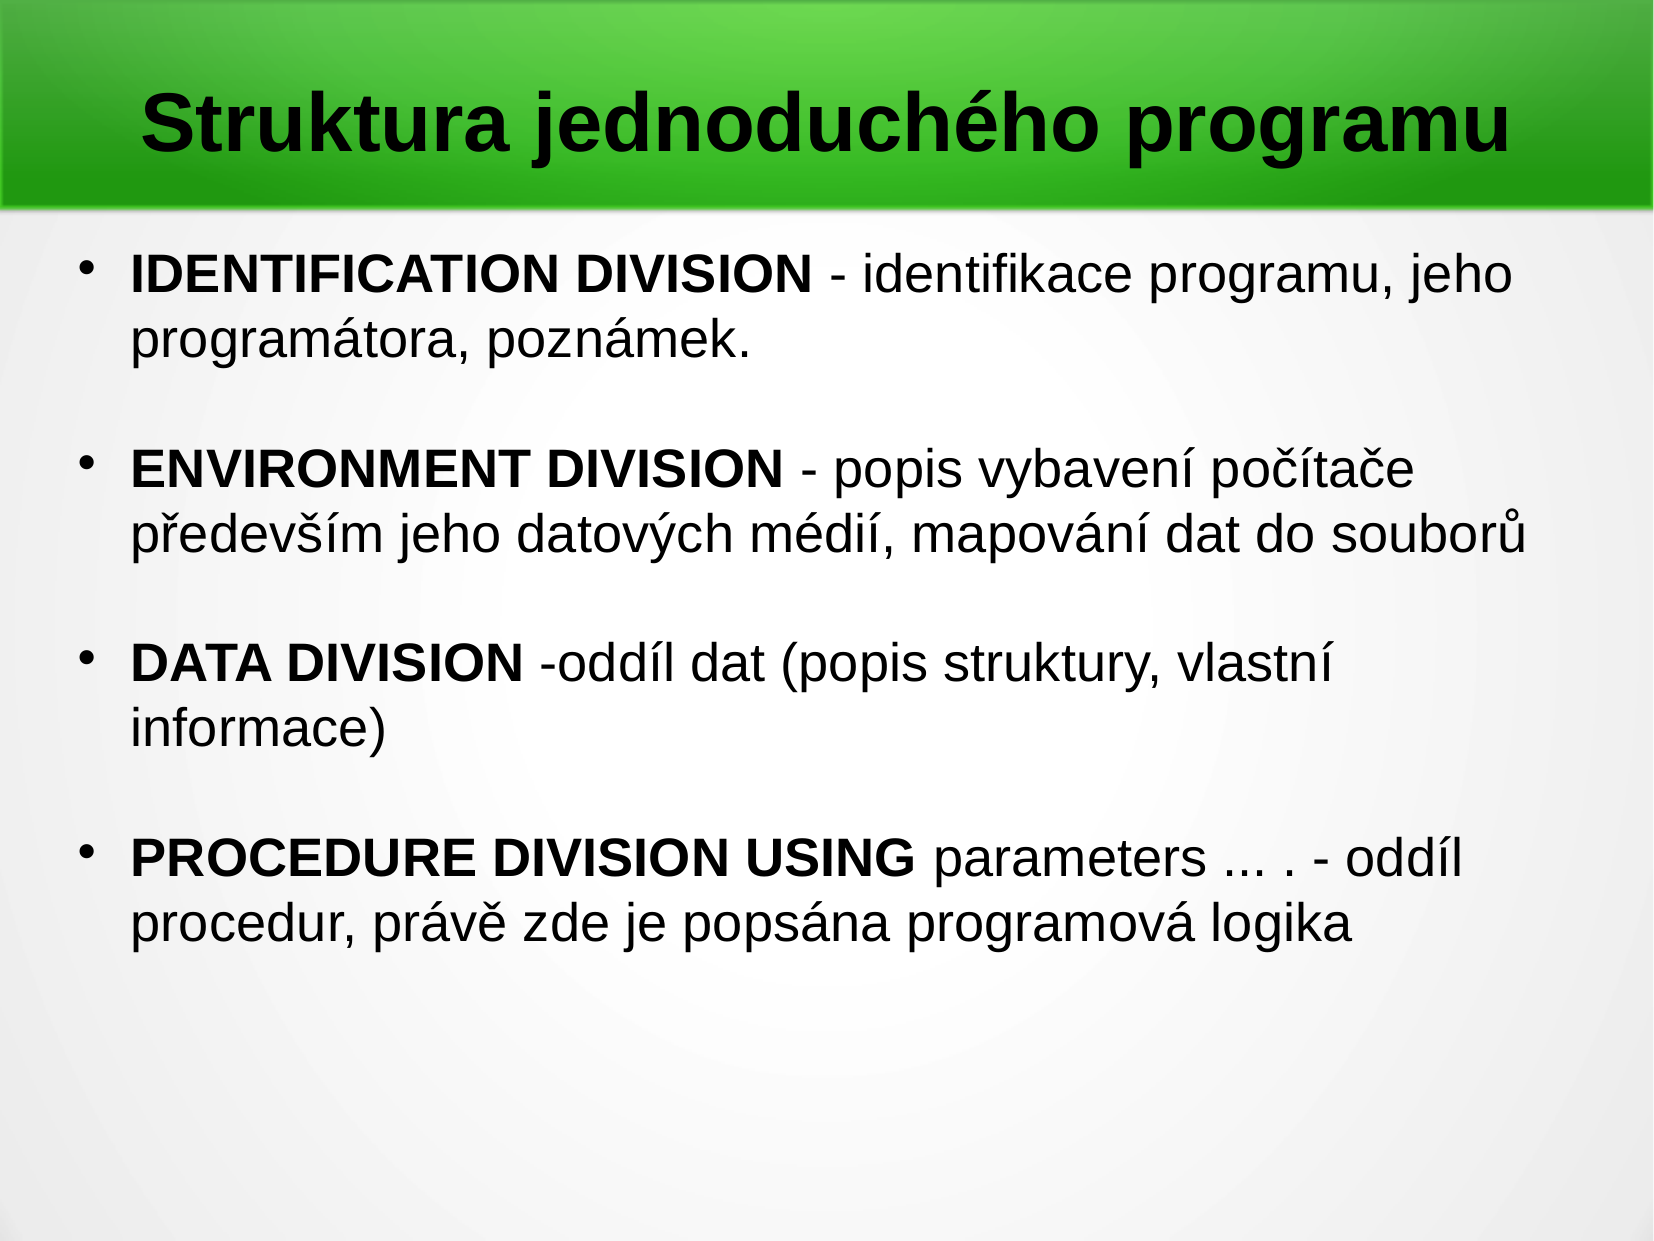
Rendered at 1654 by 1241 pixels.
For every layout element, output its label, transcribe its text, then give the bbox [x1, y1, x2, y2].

picture [0, 0, 1654, 1241]
text_box IDENTIFICATION DIVISION - identifikace programu, jeho programátora, poznámek. ENVIRONMENT DIVISION - popis vybavení počítače především jeho datových médií, mapování dat do souborů DATA DIVISION -oddíl dat (popis struktury, vlastní informace) PROCEDURE DIVISION USING parameters ... . - oddíl procedur, právě zde je popsána programová logika [59, 238, 1571, 1228]
text_box Struktura jednoduchého programu [82, 47, 1571, 189]
